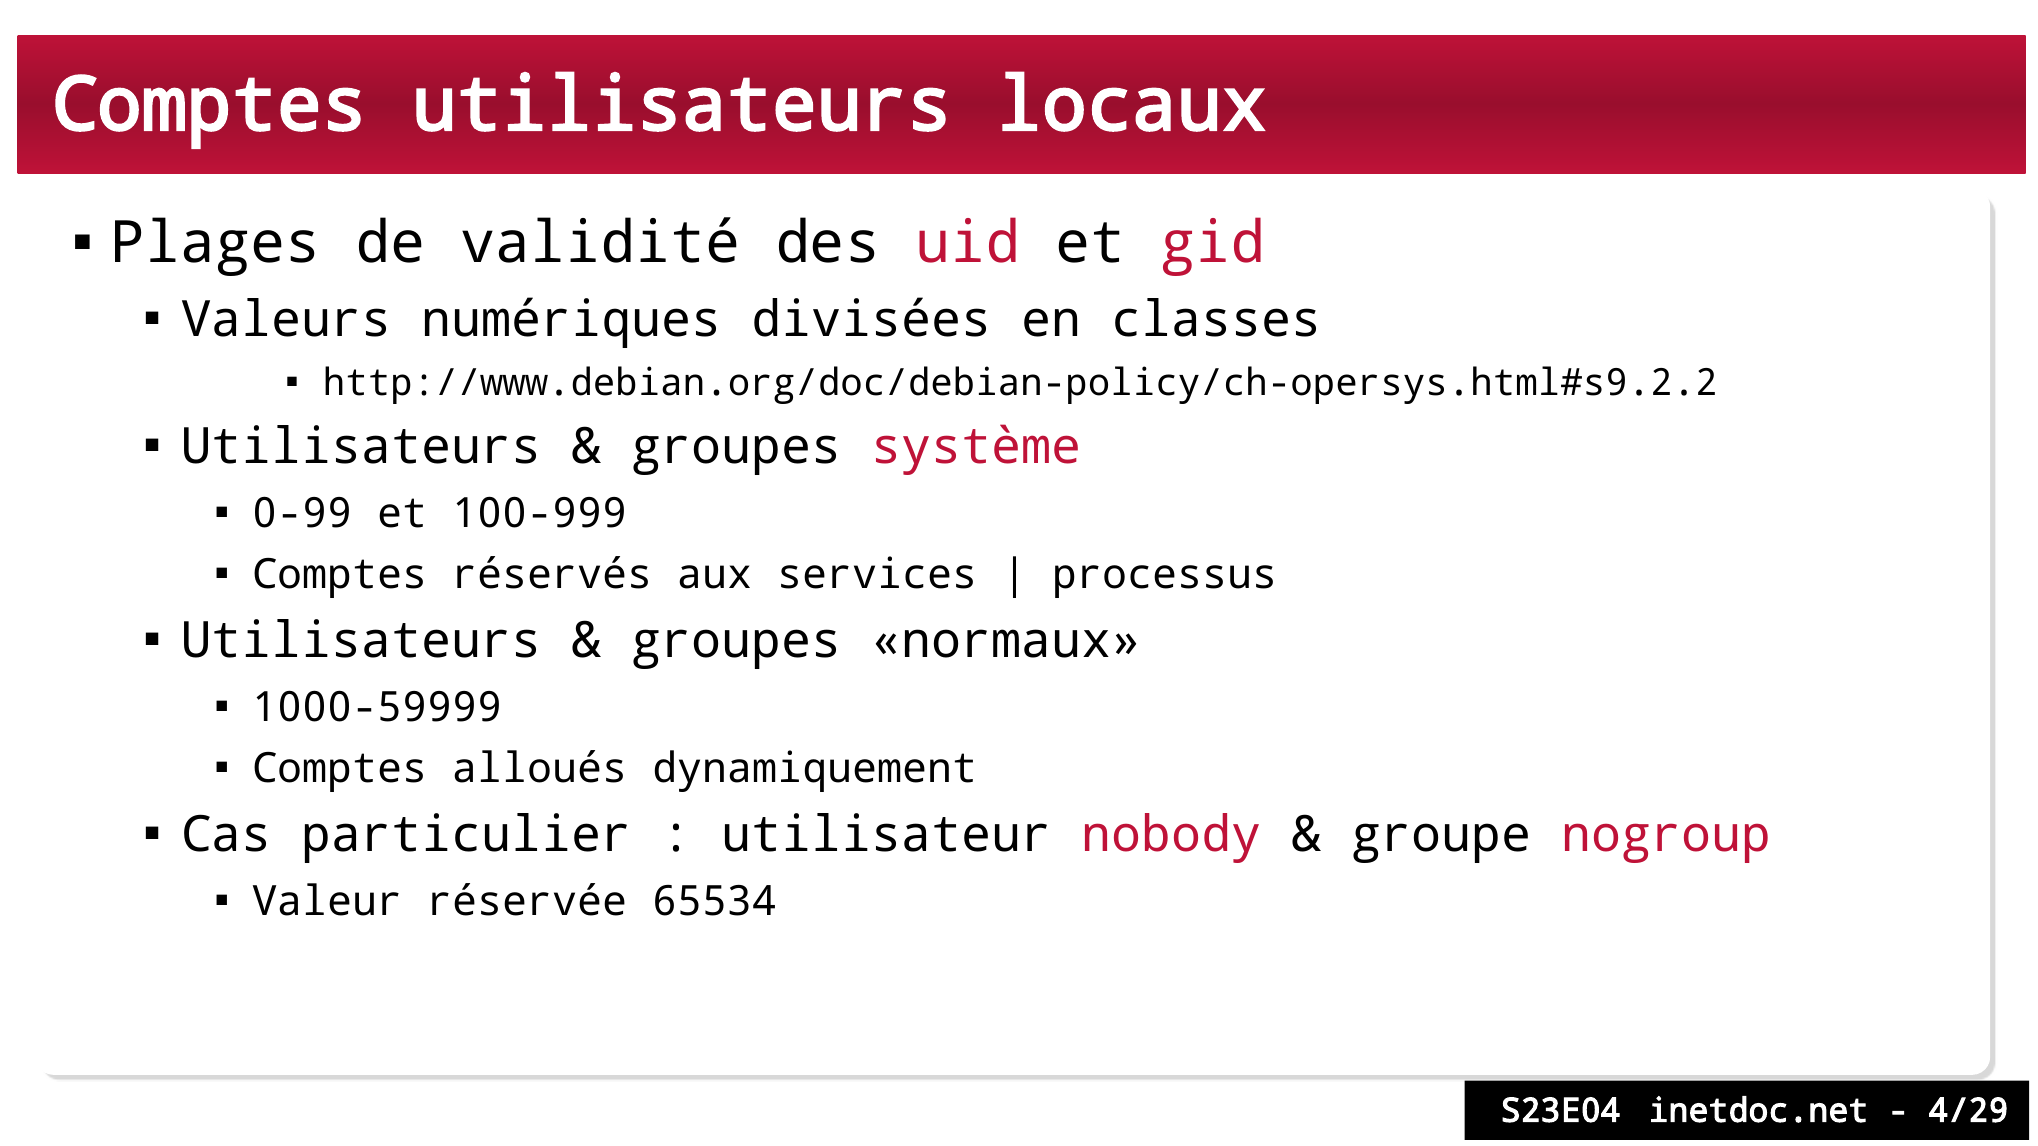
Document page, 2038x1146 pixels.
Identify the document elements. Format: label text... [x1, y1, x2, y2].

text_box S23E04 inetdoc.net - <numéro>/29 [1464, 1080, 2030, 1140]
text_box Comptes utilisateurs locaux [17, 35, 2026, 174]
text_box Plages de validité des uid et gid Valeurs numériques divisées en classes http://www.debian.org/doc/debian-policy/ch-opersys.html#s9.2.2 Utilisateurs & groupes système 0-99 et 100-999 Comptes réservés aux services | processus Utilisateurs & groupes «normaux» 1000-59999 Comptes alloués dynamiquement Cas particulier : utilisateur nobody & groupe nogroup Valeur réservée 65534 [35, 188, 1991, 1075]
